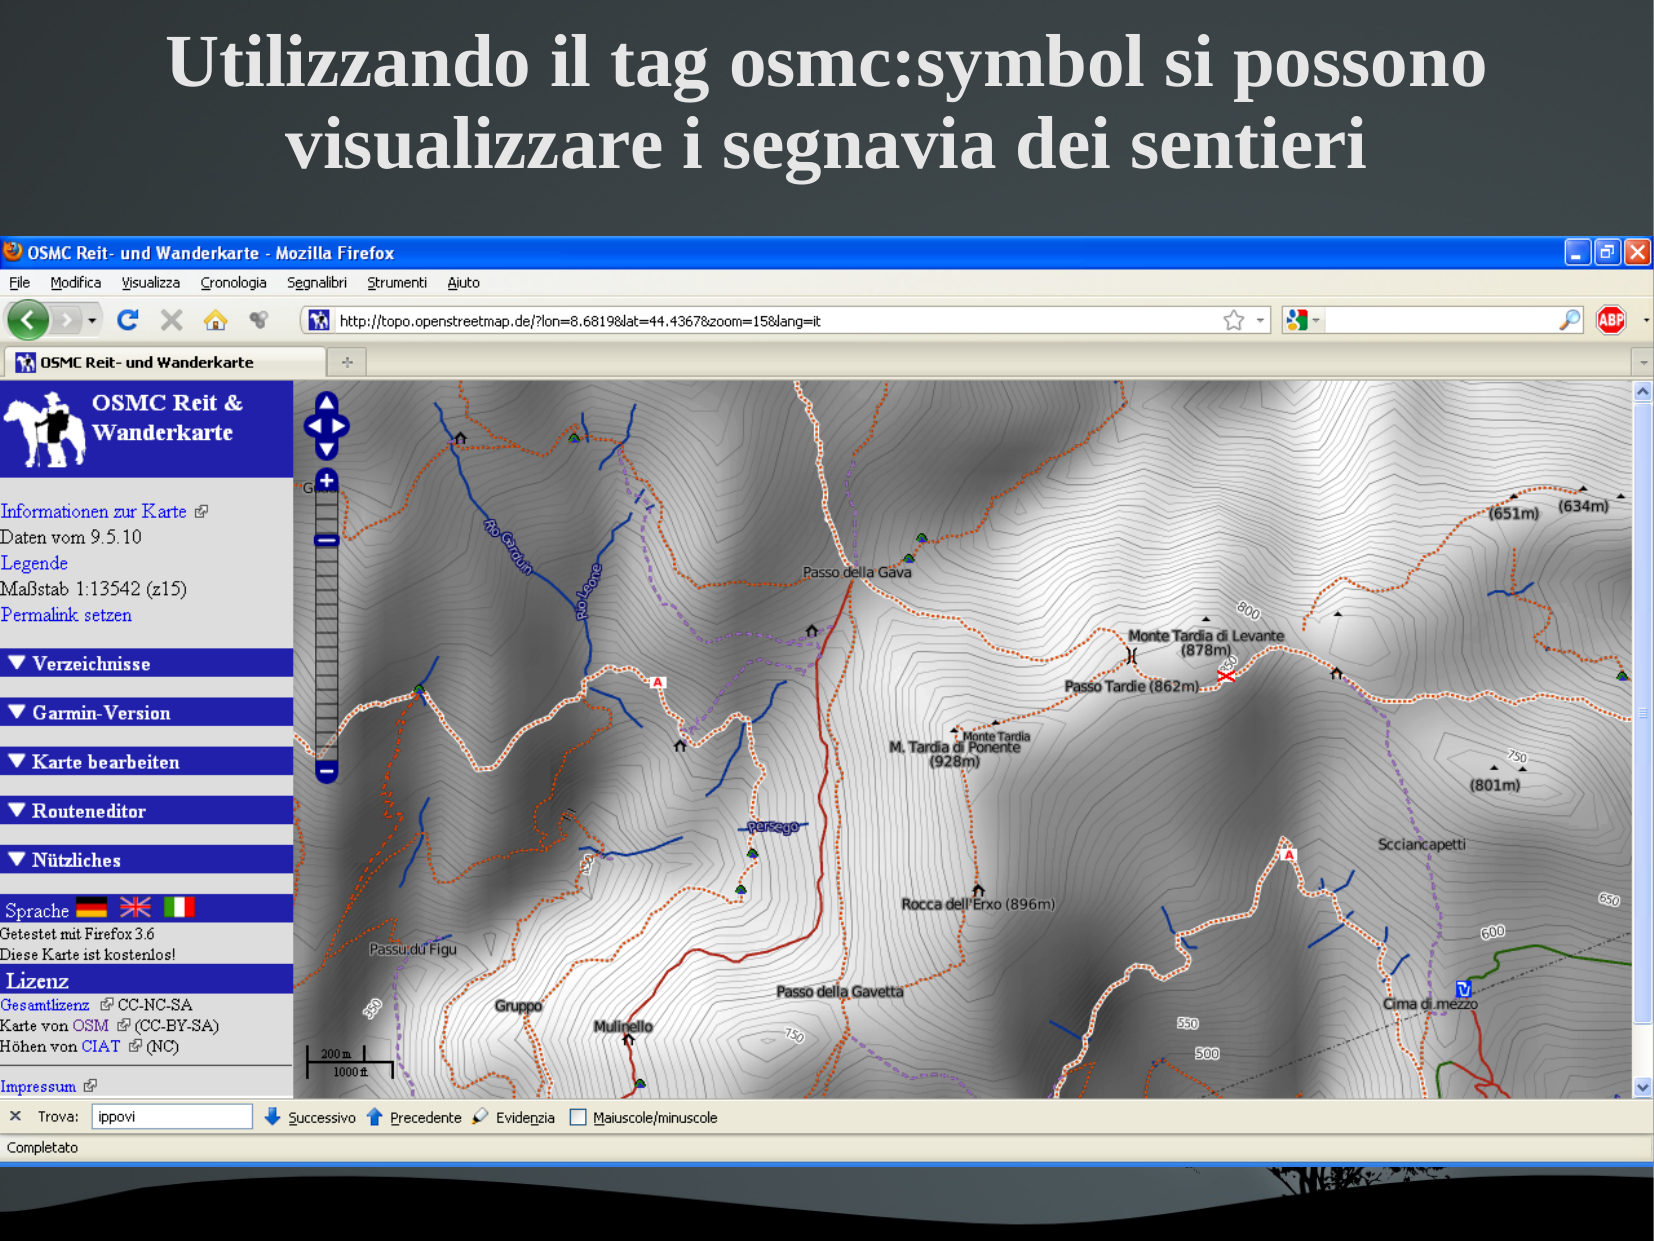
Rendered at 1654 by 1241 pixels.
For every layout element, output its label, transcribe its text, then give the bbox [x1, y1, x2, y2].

picture [0, 0, 1654, 1241]
title Utilizzando il tag osmc:symbol si possono visualizzare i segnavia dei sentieri [82, 19, 1571, 186]
